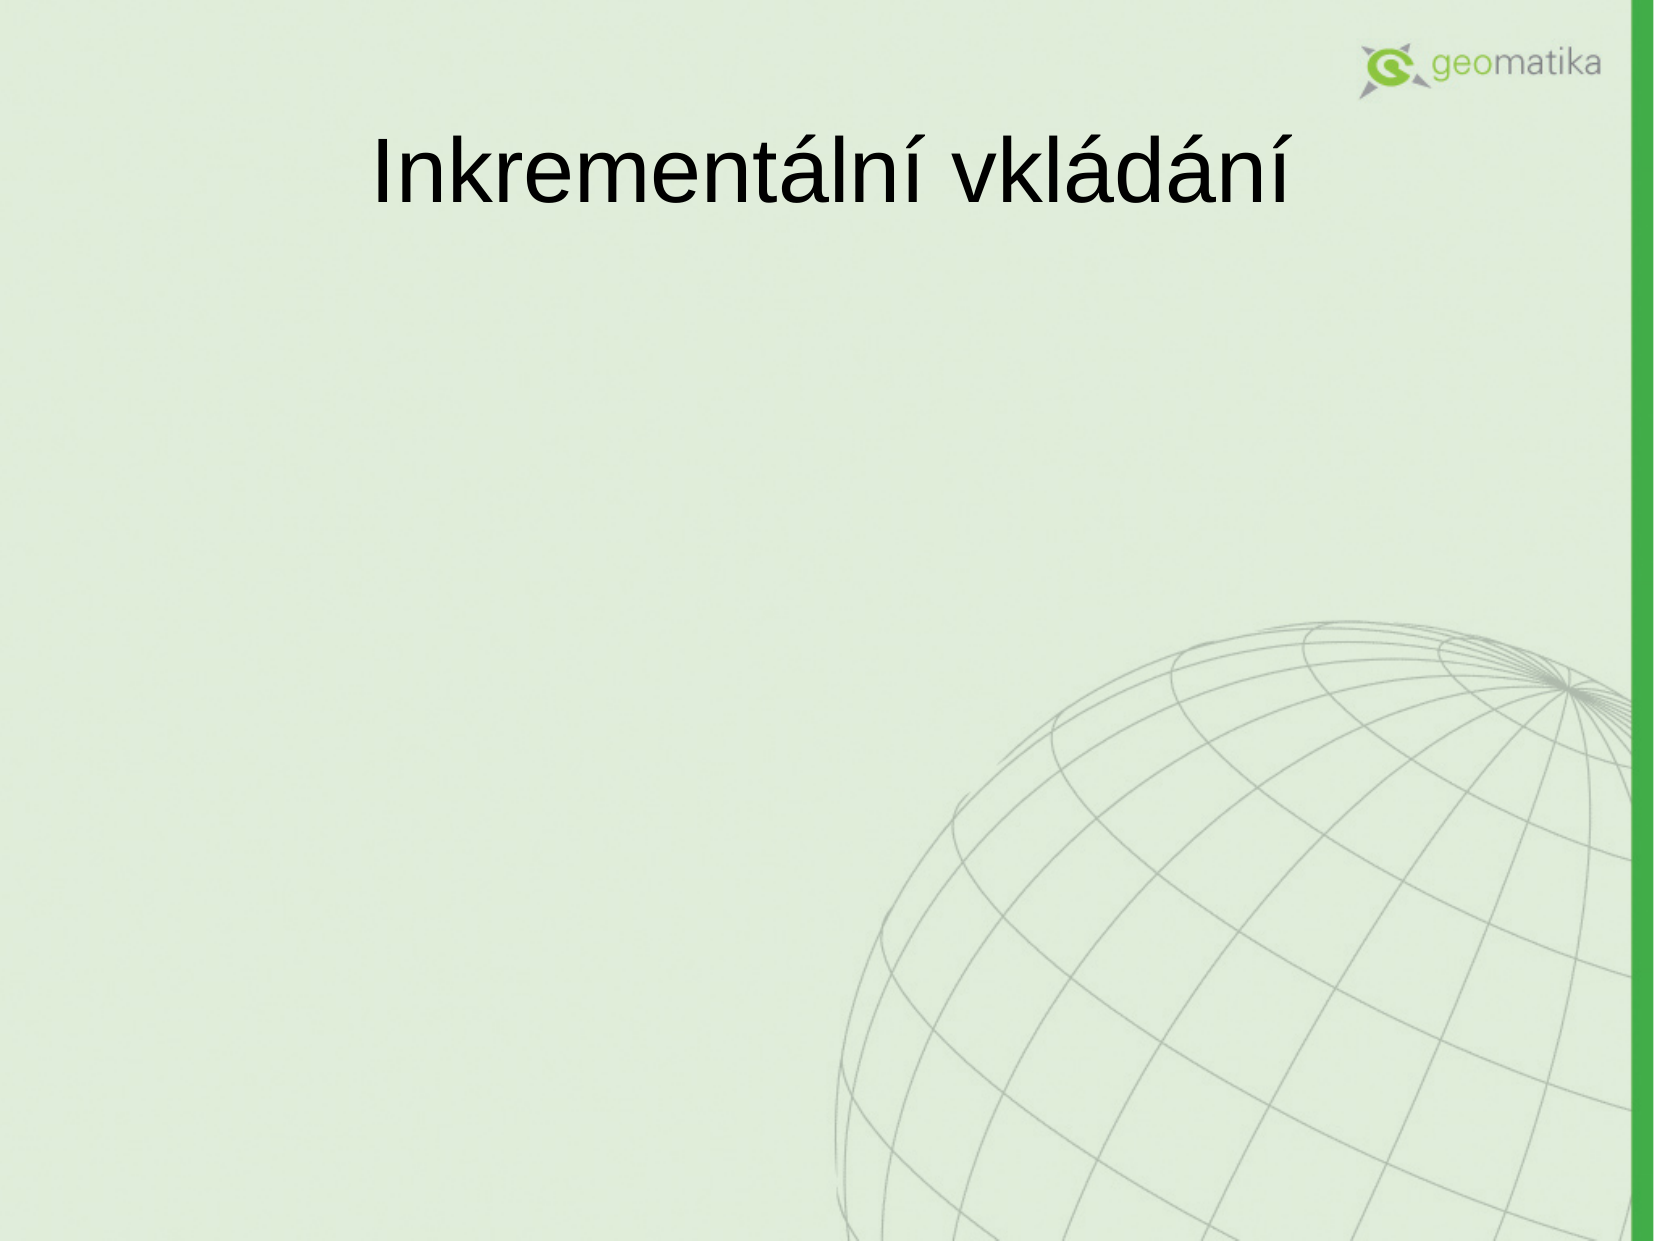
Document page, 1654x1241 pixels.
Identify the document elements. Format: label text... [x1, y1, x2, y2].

title Inkrementální vkládání [88, 118, 1577, 326]
picture [0, 0, 1654, 1241]
